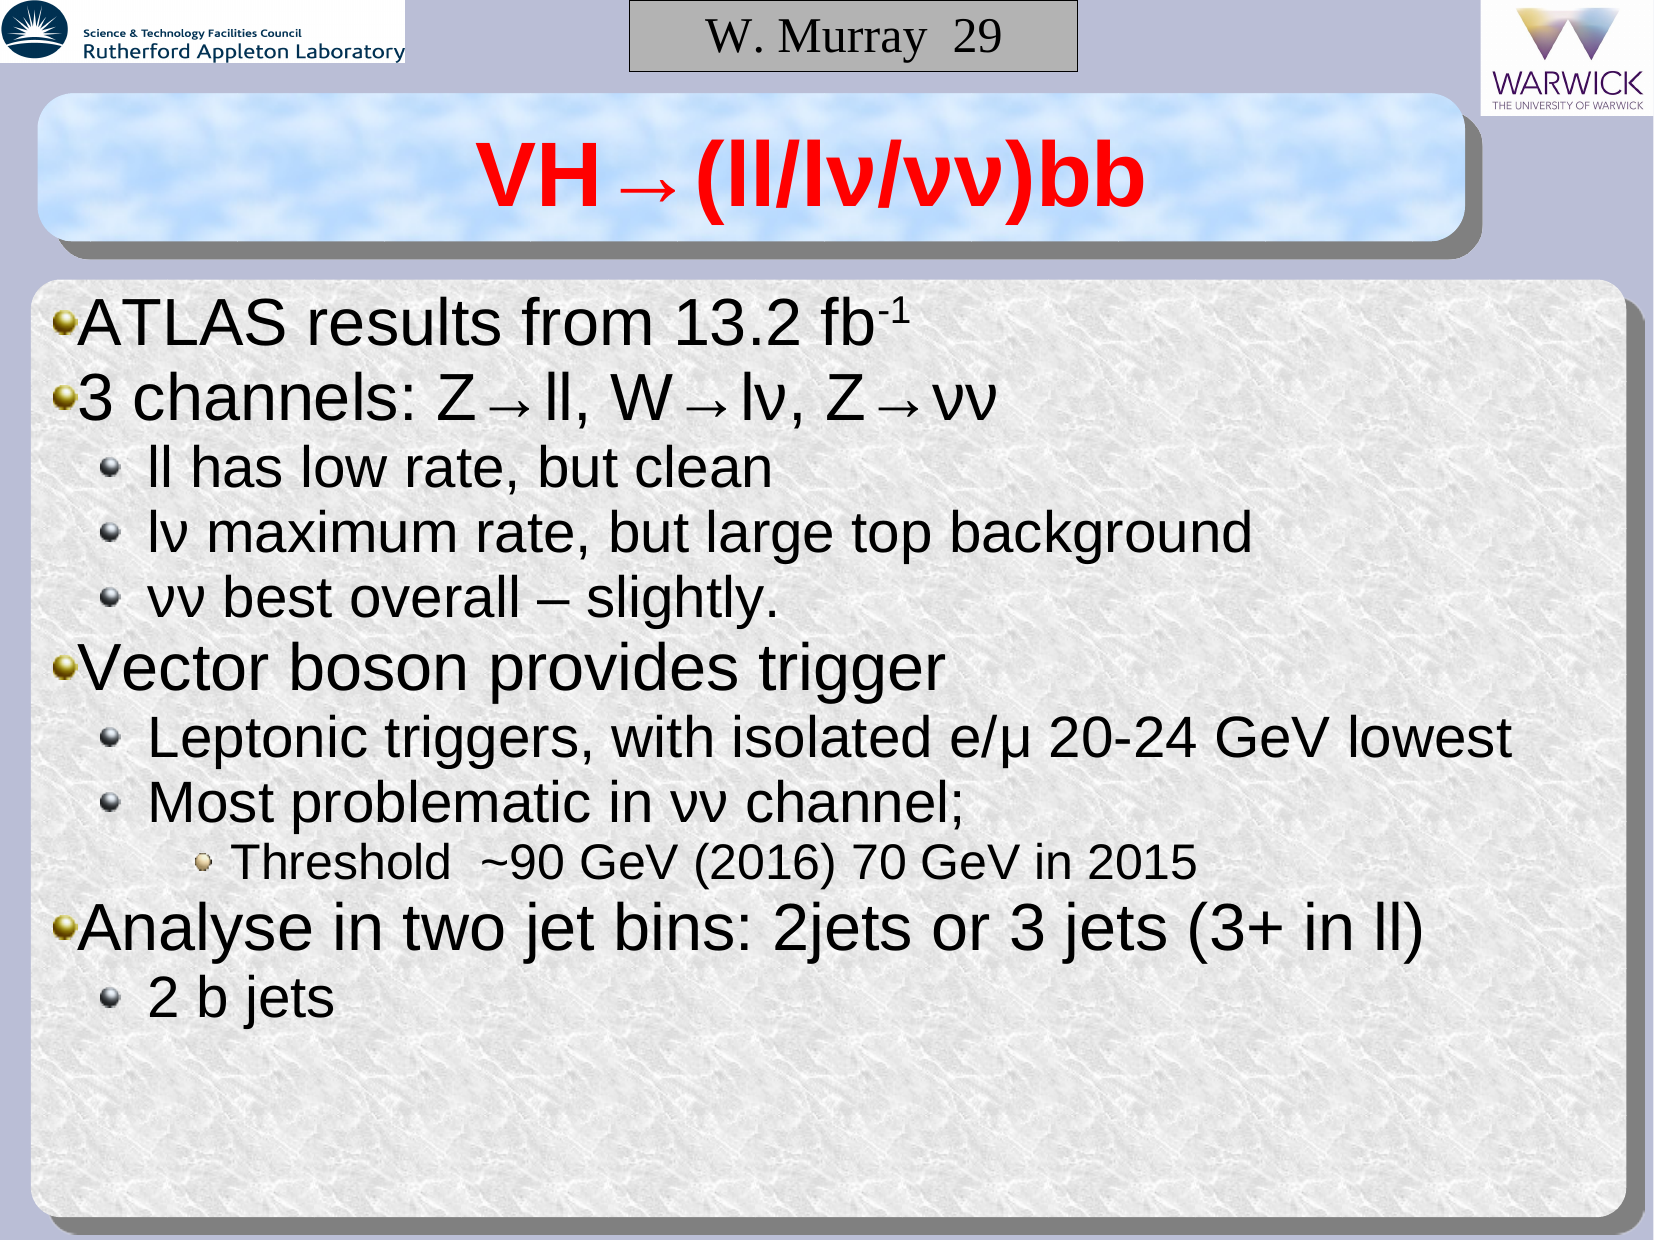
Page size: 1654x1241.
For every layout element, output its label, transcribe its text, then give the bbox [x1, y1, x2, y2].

picture [37, 93, 1452, 242]
picture [30, 279, 1627, 1218]
picture [0, 0, 405, 63]
title VH→(ll/lν/νν)bb [90, 101, 1584, 249]
list ATLAS results from 13.2 fb-1 3 channels: Z→ll, W→lν, Z→νν ll has low rate, but clean lν maximum rate, but large top background νν best overall – slightly. Vector boson provides trigger Leptonic triggers, with isolated e/μ 20-24 GeV lowest Most problematic in νν channel; Threshold ~90 GeV (2016) 70 GeV in 2015 Analyse in two jet bins: 2jets or 3 jets (3+ in ll) 2 b jets [53, 285, 1592, 1241]
picture [1480, 0, 1654, 116]
